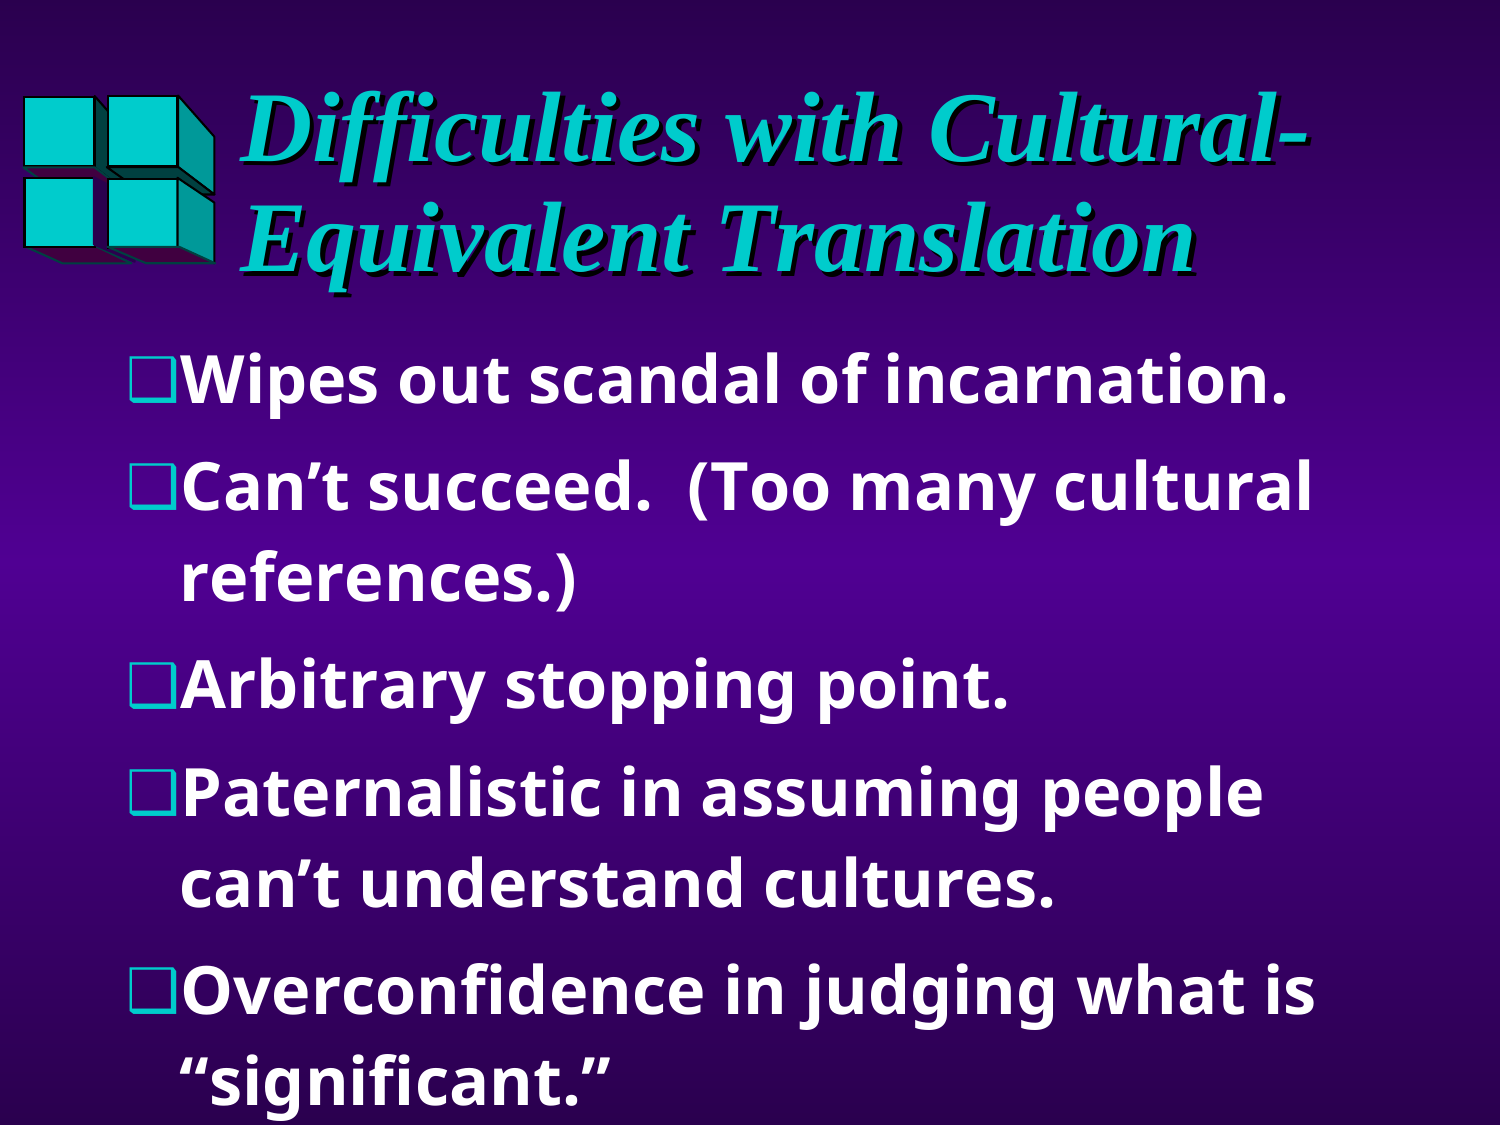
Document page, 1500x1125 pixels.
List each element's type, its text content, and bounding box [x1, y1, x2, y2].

title Difficulties with Cultural- Equivalent Translation [224, 64, 1388, 302]
list Wipes out scandal of incarnation. Can’t succeed. (Too many cultural references.) Arbitrary stopping point. Paternalistic in assuming people can’t understand cultures. Overconfidence in judging what is “significant.” [112, 324, 1388, 1034]
